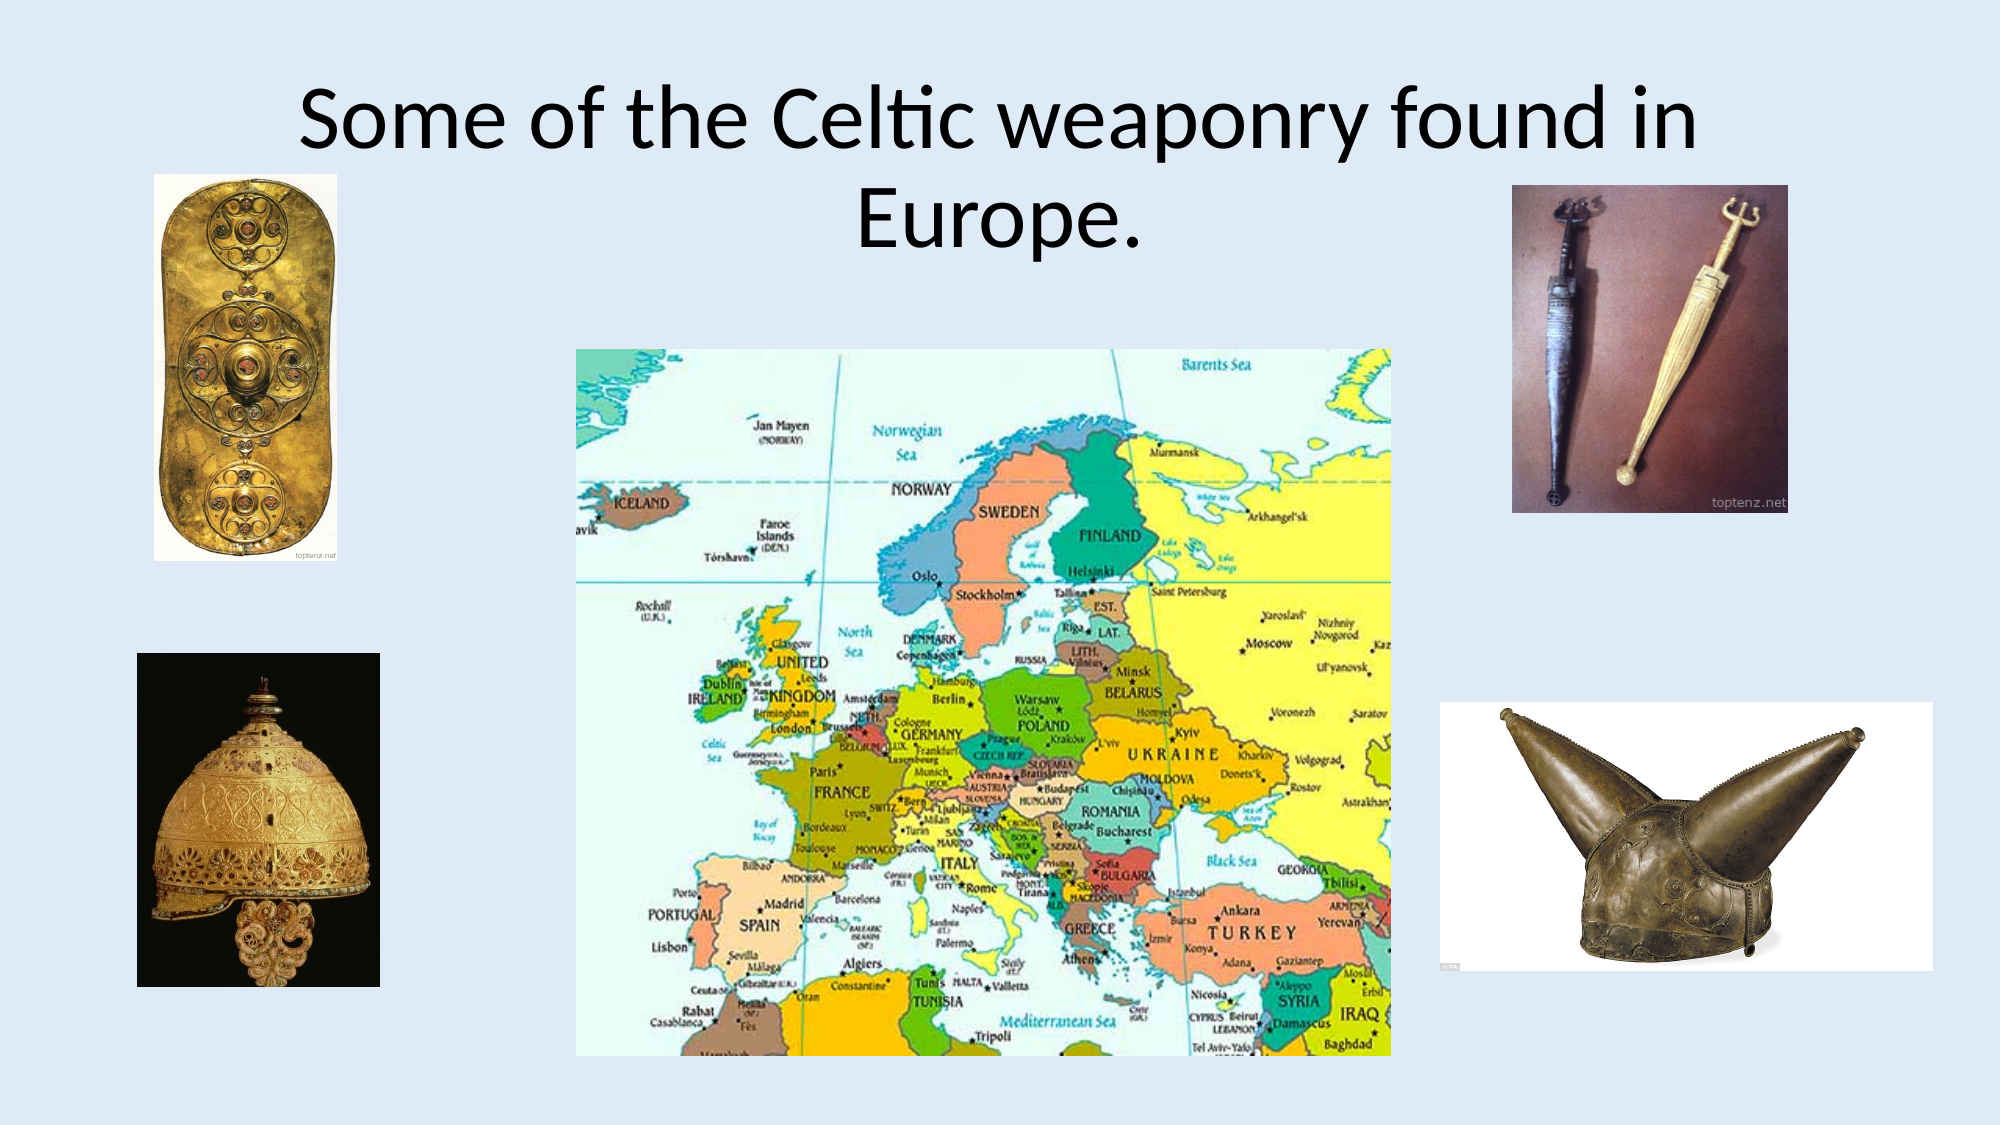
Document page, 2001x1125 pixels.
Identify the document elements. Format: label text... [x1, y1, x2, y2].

title Some of the Celtic weaponry found in Europe. [137, 59, 1863, 278]
picture [1440, 702, 1933, 971]
picture [1512, 185, 1788, 513]
picture [137, 653, 380, 987]
picture [154, 174, 337, 561]
picture [576, 349, 1391, 1056]
